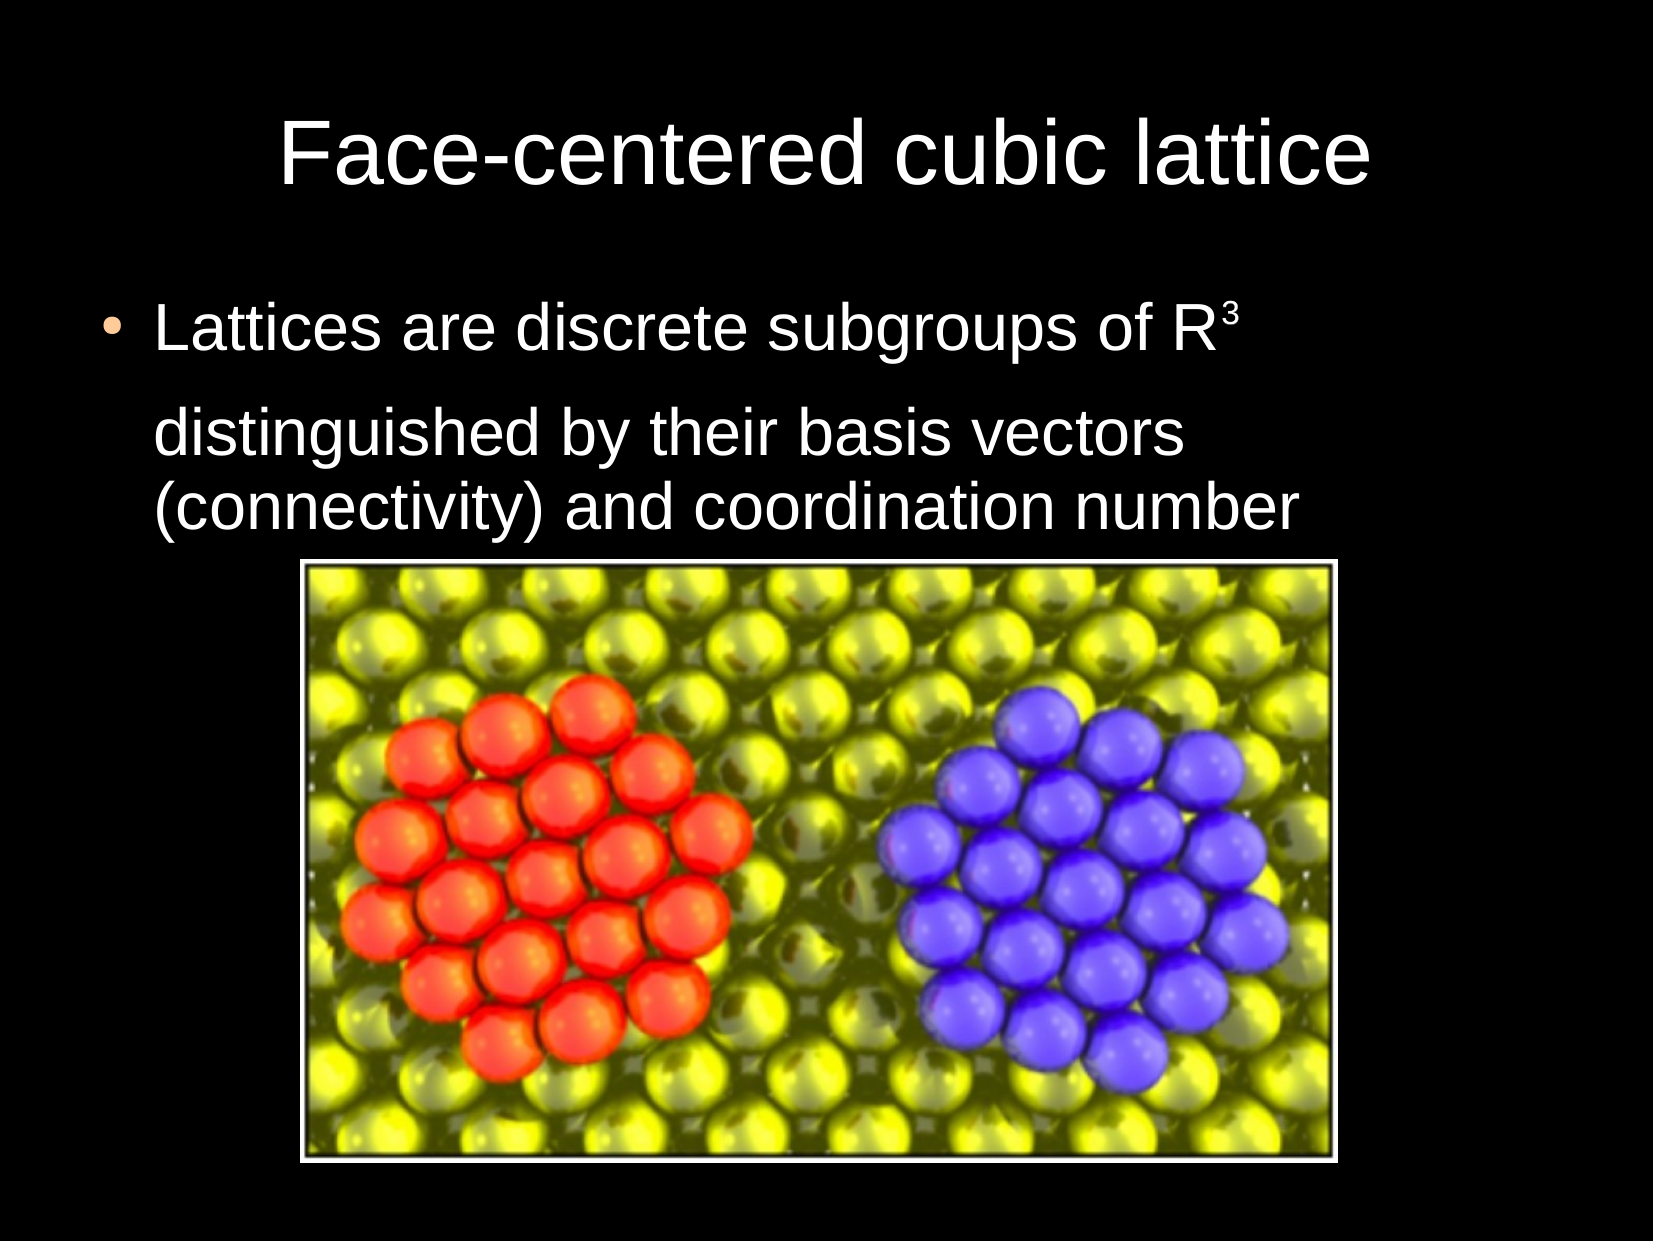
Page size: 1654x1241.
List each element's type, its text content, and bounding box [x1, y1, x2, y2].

picture [300, 559, 1338, 1163]
title Face-centered cubic lattice [82, 56, 1571, 250]
text_box 3 [1150, 294, 1301, 370]
list Lattices are discrete subgroups of R distinguished by their basis vectors (connectivity) and coordination number [82, 290, 1571, 1095]
